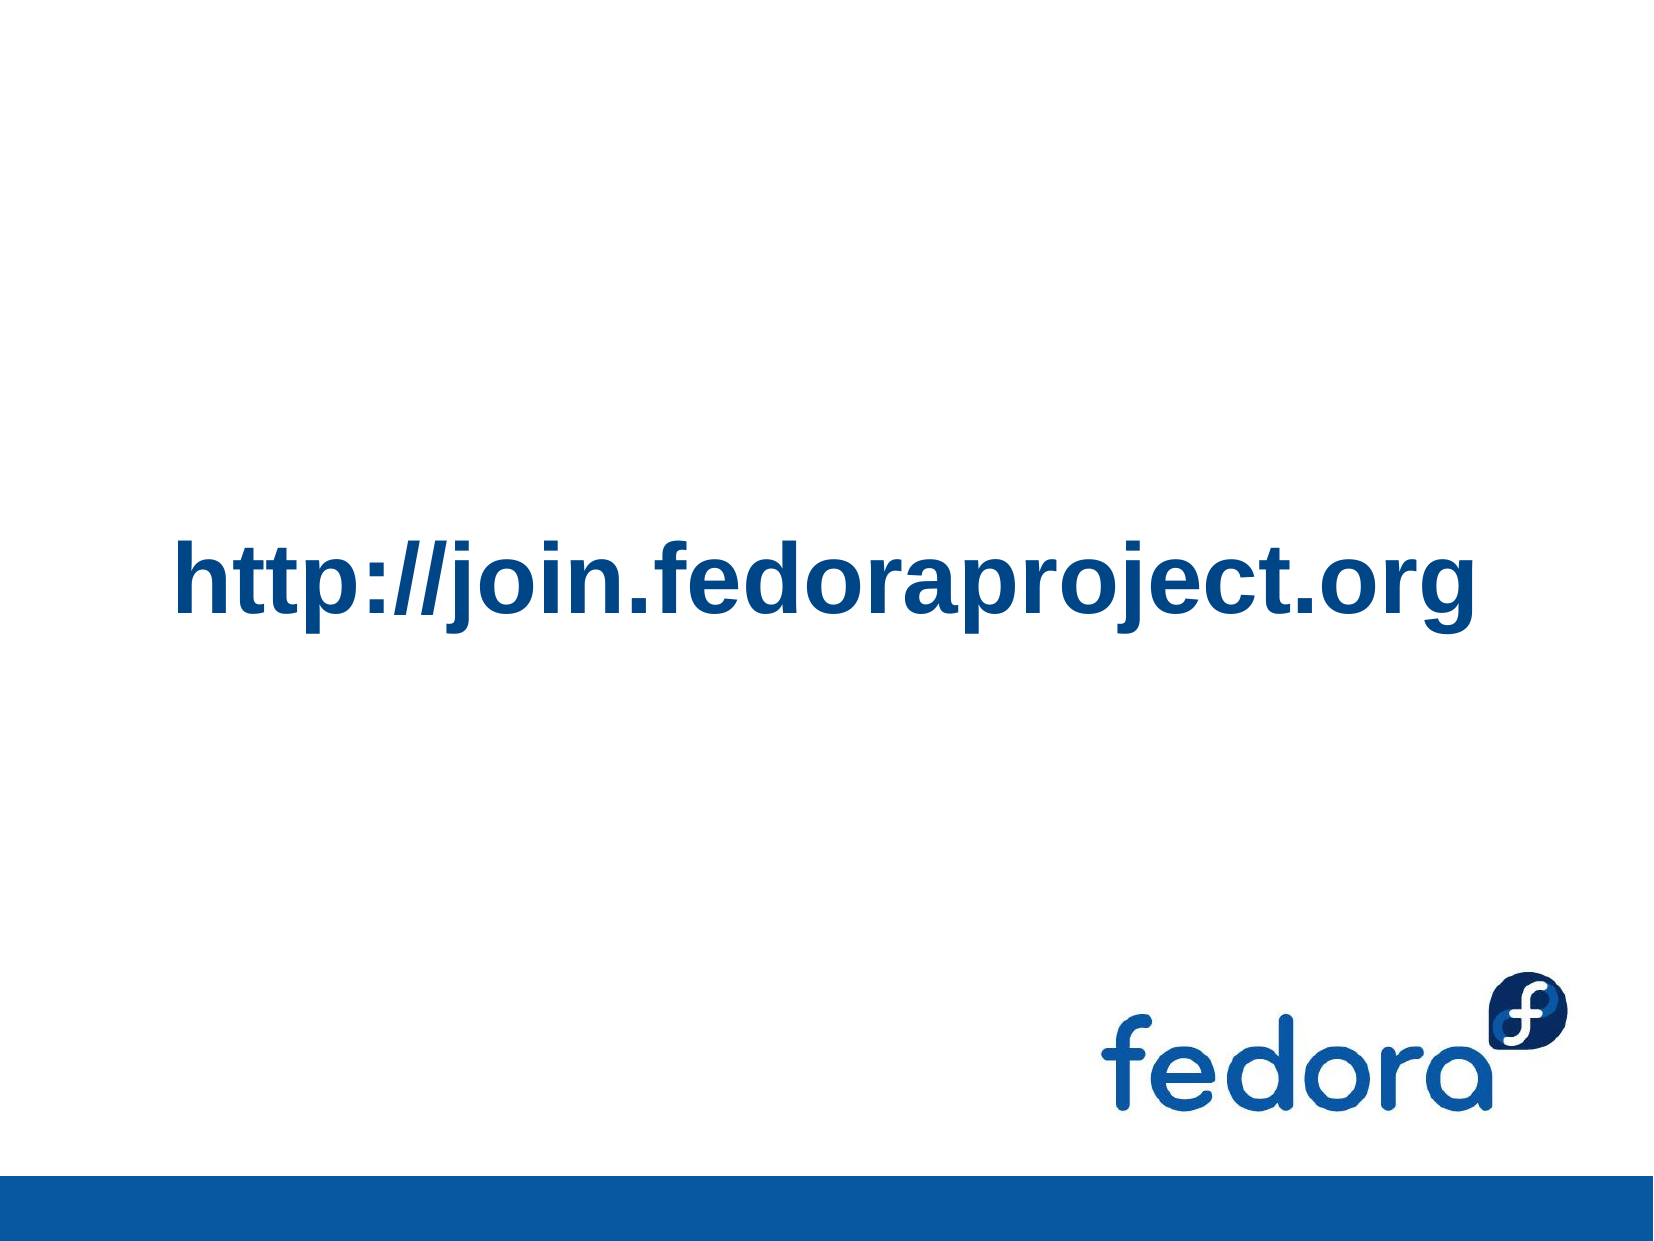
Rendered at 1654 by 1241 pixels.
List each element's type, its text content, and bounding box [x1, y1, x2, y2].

picture [0, 1176, 1653, 1241]
picture [1087, 959, 1576, 1125]
title http://join.fedoraproject.org [82, 56, 1571, 1102]
